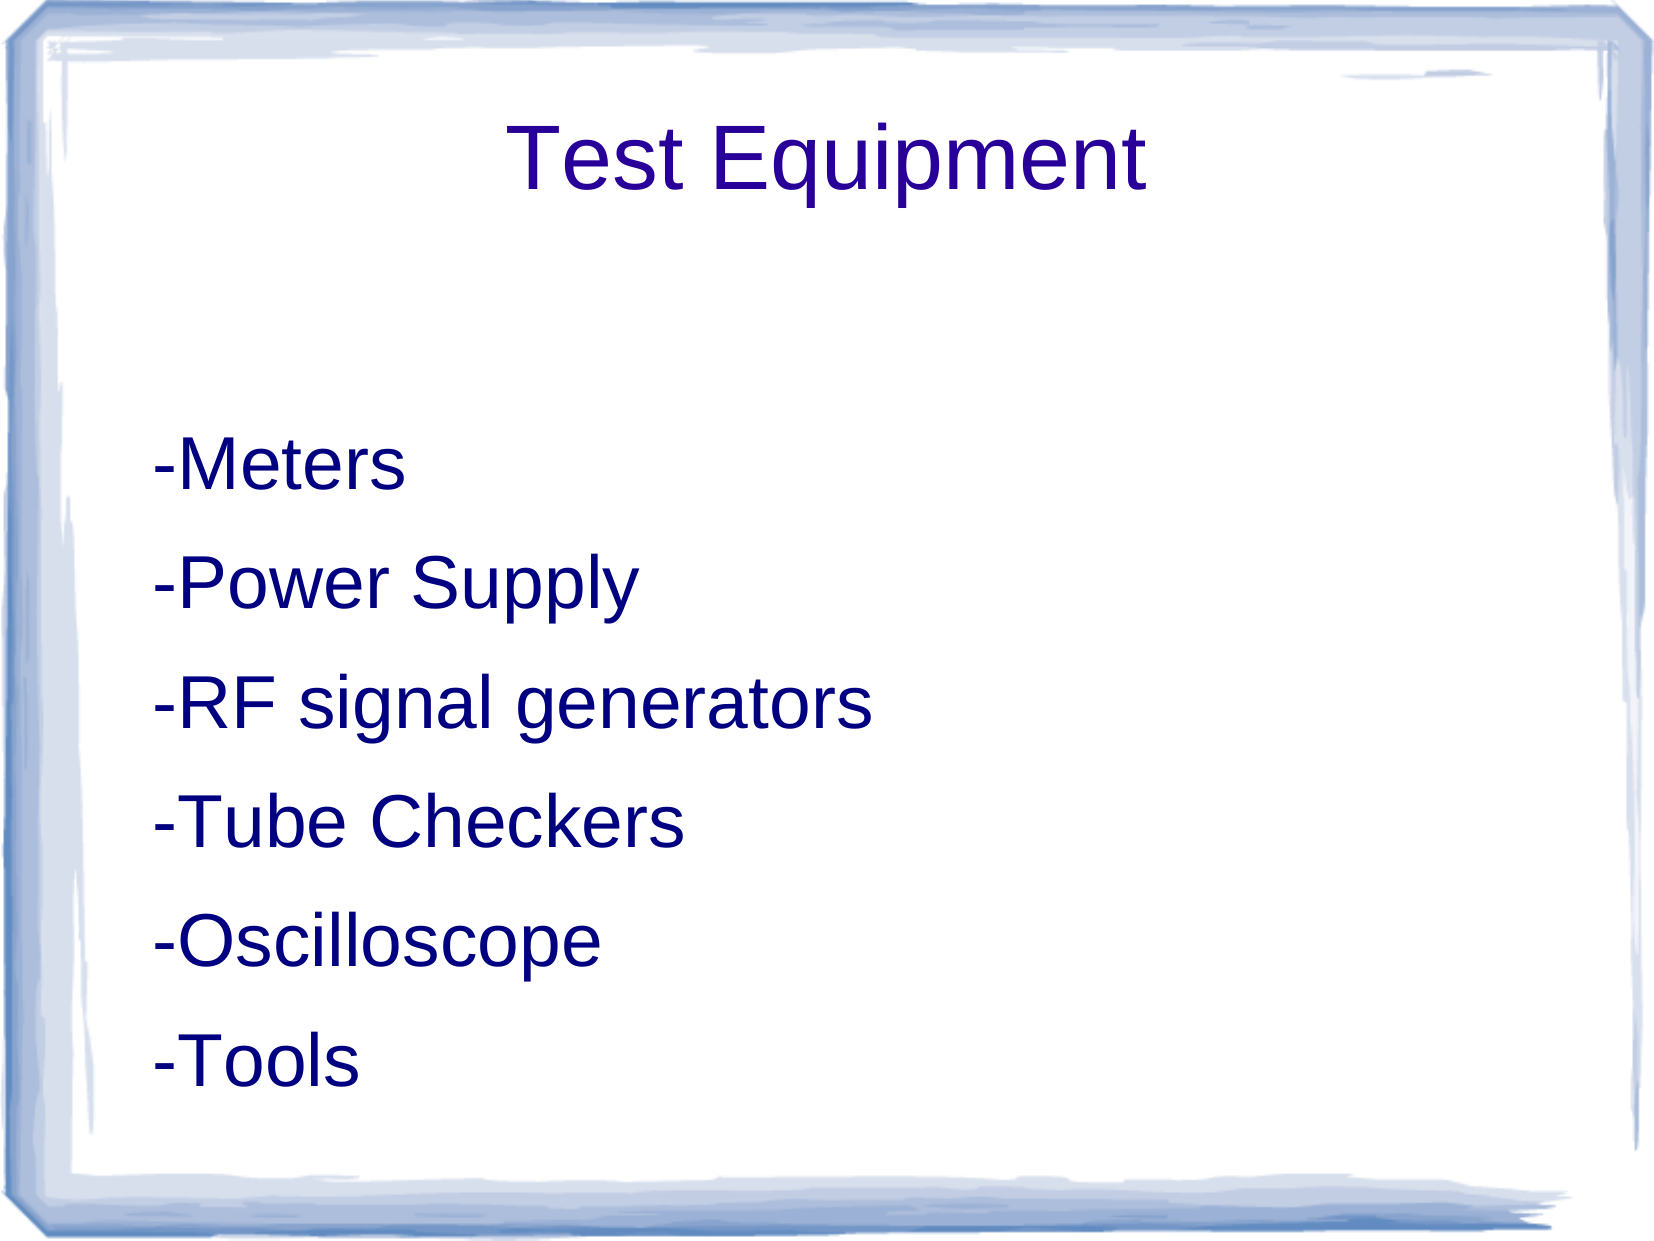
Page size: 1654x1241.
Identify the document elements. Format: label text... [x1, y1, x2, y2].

list -Meters -Power Supply -RF signal generators -Tube Checkers -Oscilloscope -Tools [152, 344, 1534, 1127]
title Test Equipment [82, 49, 1571, 257]
